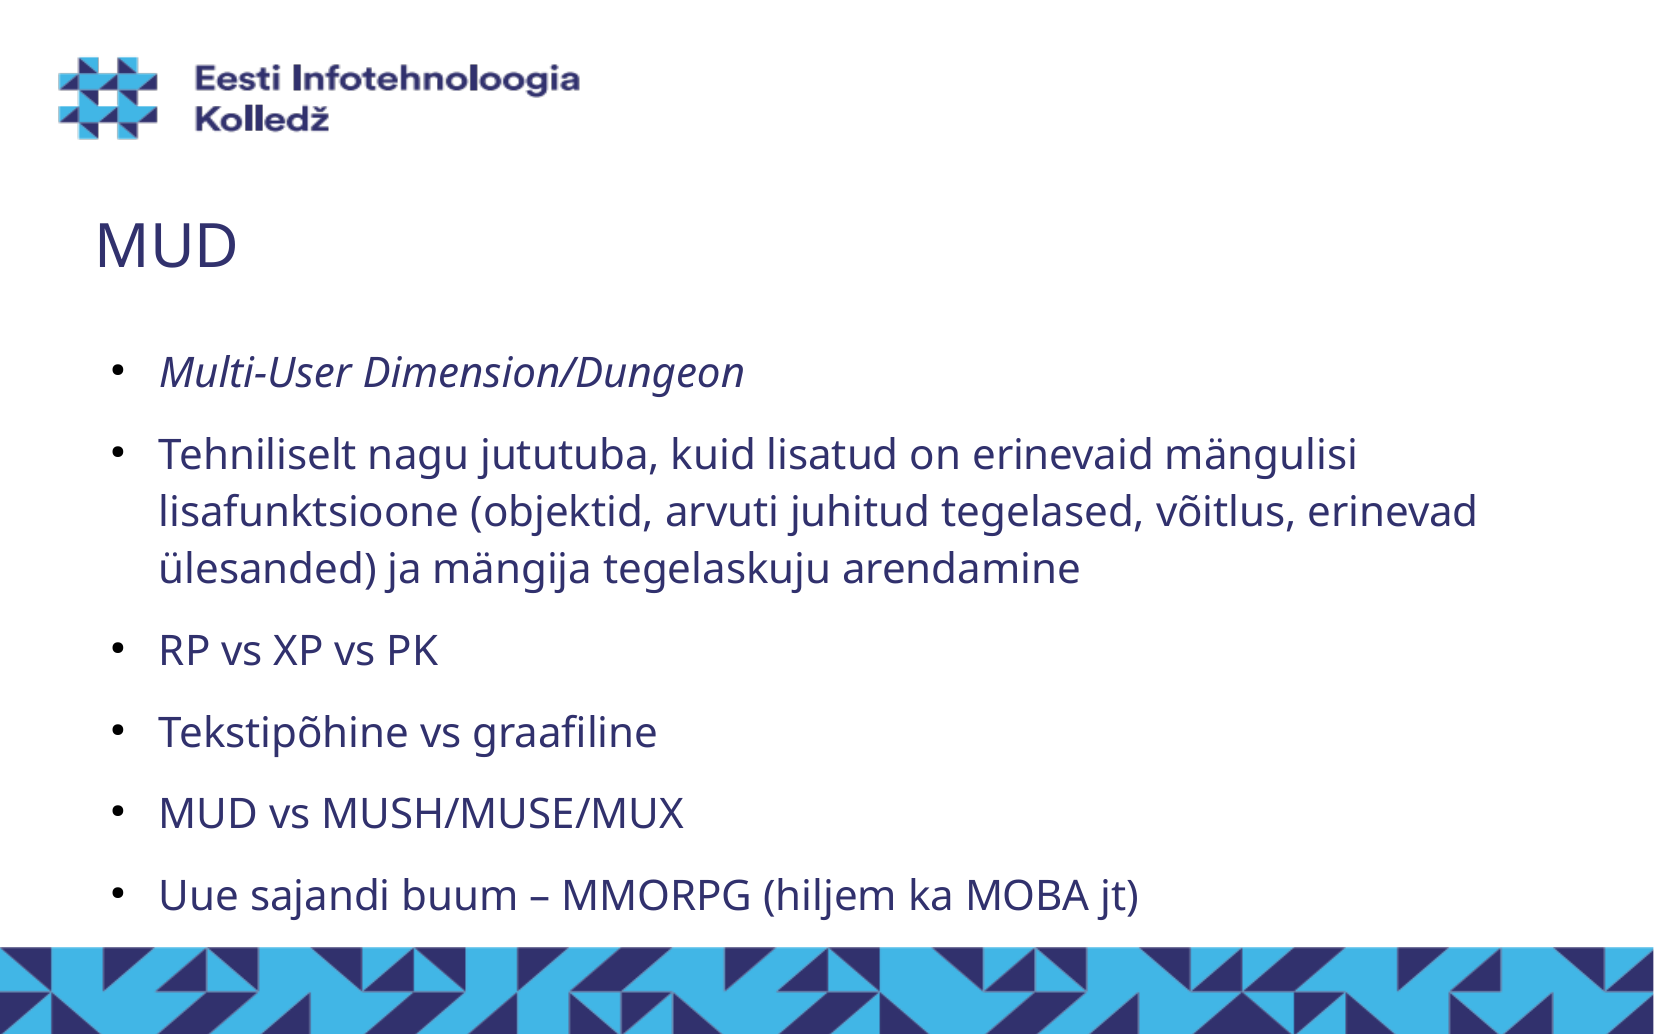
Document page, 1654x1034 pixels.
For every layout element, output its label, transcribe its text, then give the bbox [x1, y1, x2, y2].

list Multi-User Dimension/Dungeon Tehniliselt nagu jututuba, kuid lisatud on erinevaid mängulisi lisafunktsioone (objektid, arvuti juhitud tegelased, võitlus, erinevad ülesanded) ja mängija tegelaskuju arendamine RP vs XP vs PK Tekstipõhine vs graafiline MUD vs MUSH/MUSE/MUX Uue sajandi buum – MMORPG (hiljem ka MOBA jt) [94, 342, 1607, 926]
title MUD [94, 157, 1607, 330]
